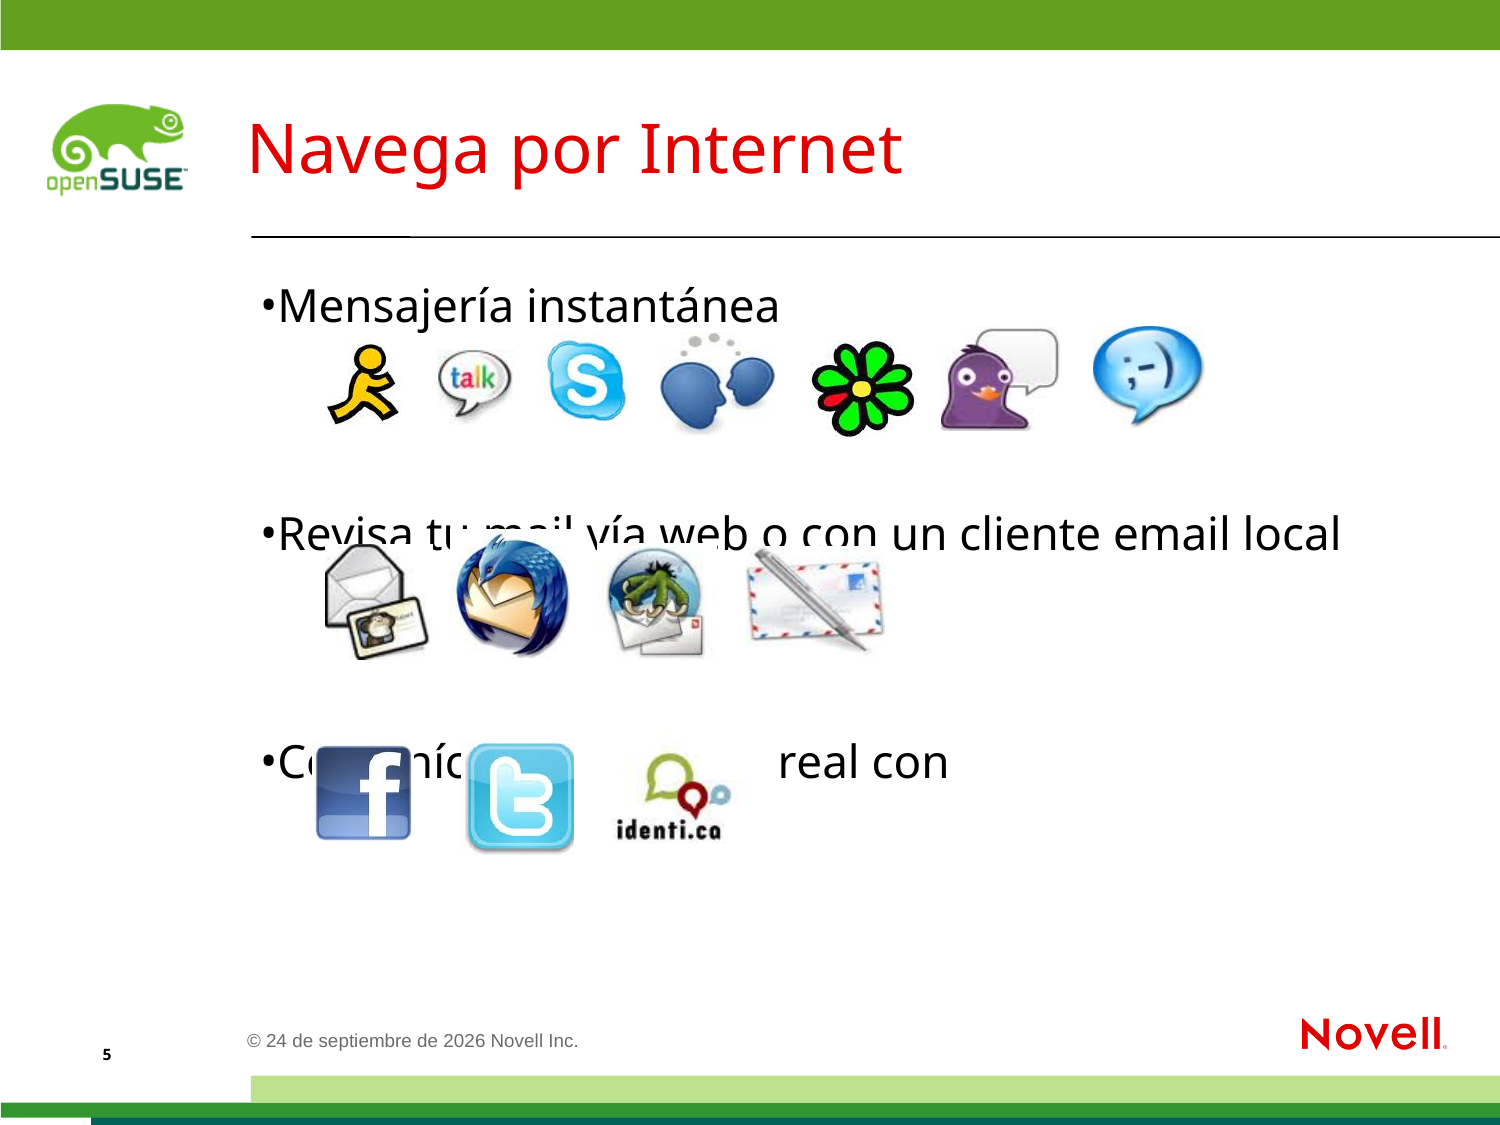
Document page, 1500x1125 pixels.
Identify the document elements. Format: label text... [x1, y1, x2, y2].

title Navega por Internet [246, 60, 1409, 239]
picture [810, 340, 917, 438]
picture [659, 332, 776, 438]
picture [47, 104, 188, 197]
picture [597, 543, 717, 663]
picture [437, 349, 513, 425]
list Mensajería instantánea Revisa tu mail vía web o con un cliente email local Comunícate en tiempo real con [245, 267, 1458, 1026]
picture [1093, 326, 1205, 428]
picture [325, 544, 433, 660]
picture [941, 327, 1061, 432]
picture [540, 333, 632, 427]
picture [312, 742, 414, 843]
picture [316, 338, 414, 429]
picture [1295, 1026, 1453, 1056]
picture [461, 730, 777, 874]
picture [450, 529, 573, 659]
picture [746, 546, 885, 657]
